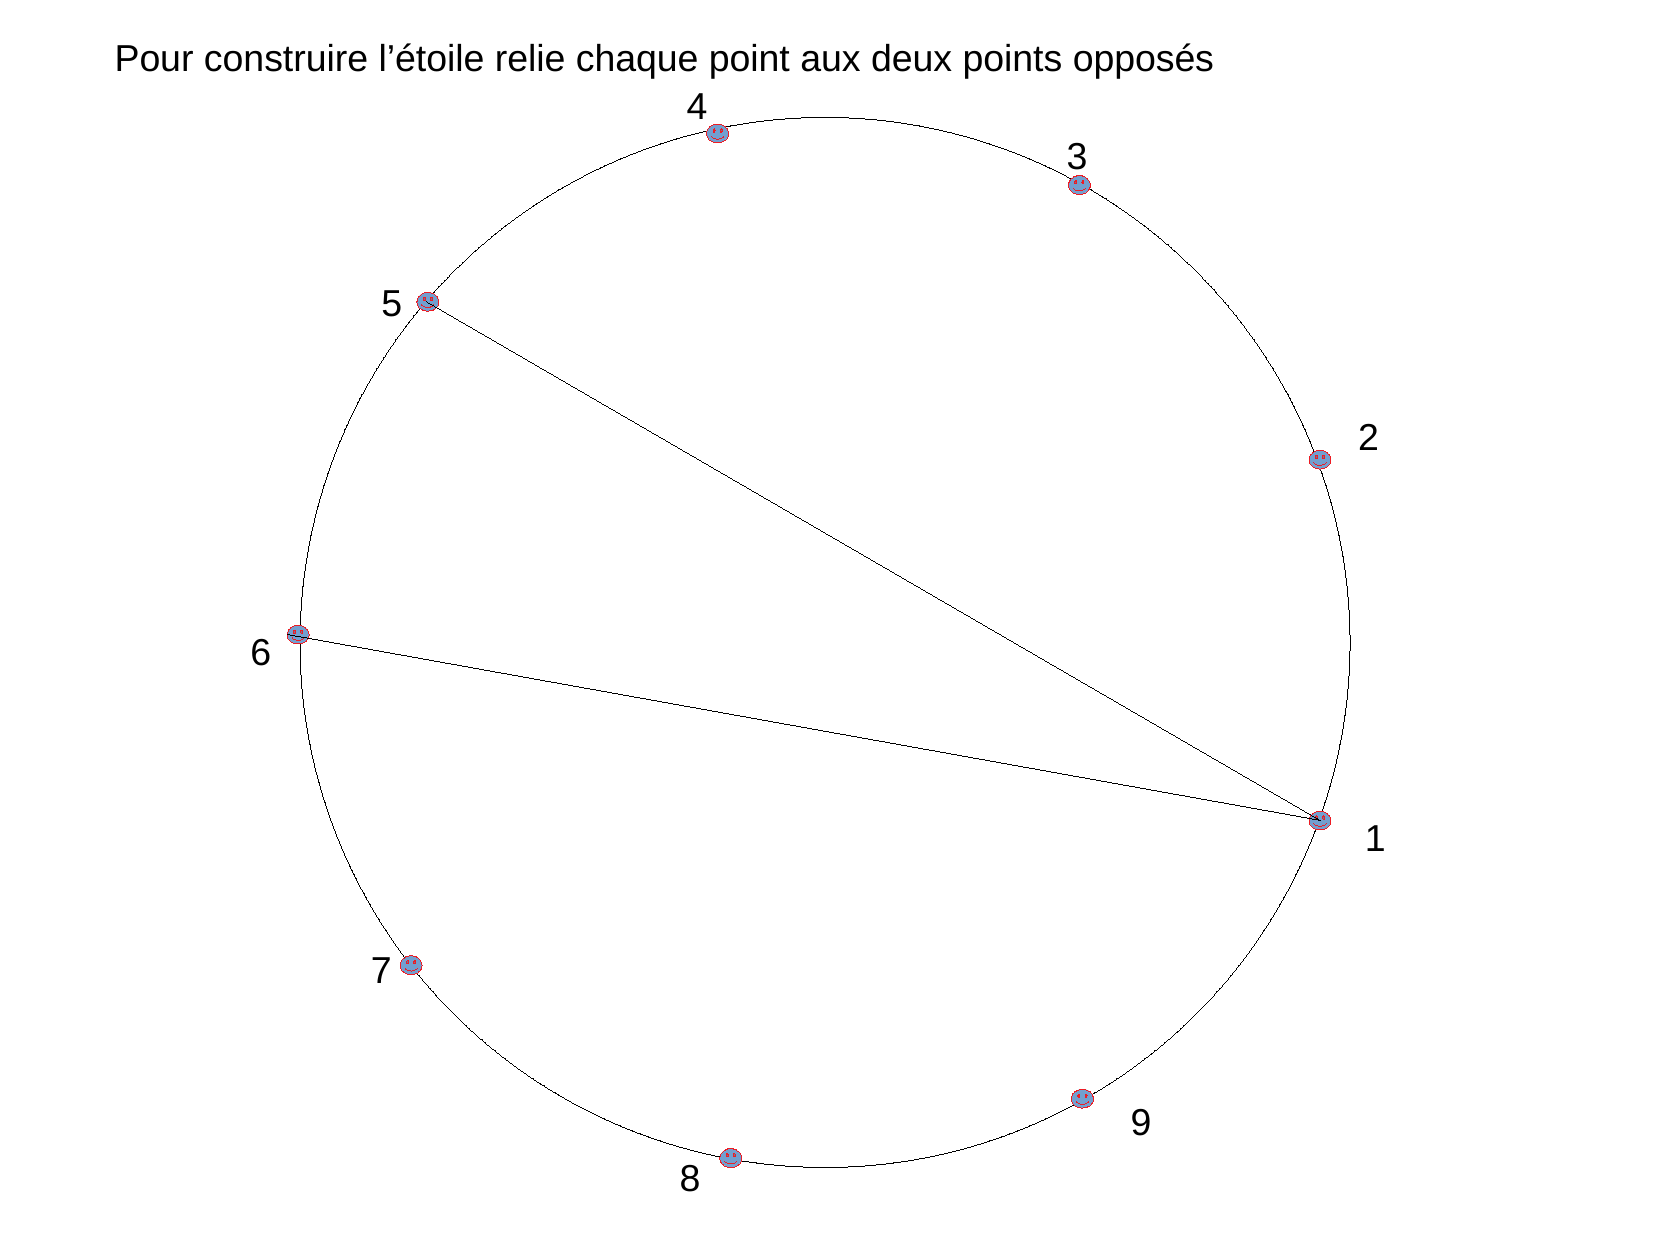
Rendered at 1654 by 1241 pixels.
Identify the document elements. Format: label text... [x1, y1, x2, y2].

text_box [1068, 185, 1091, 195]
text_box 6 [235, 623, 281, 681]
text_box 1 [1350, 810, 1383, 867]
text_box [416, 292, 439, 312]
text_box 9 [1116, 1093, 1146, 1151]
text_box 5 [366, 275, 410, 333]
text_box [1071, 1089, 1094, 1109]
text_box [1309, 450, 1331, 470]
text_box 2 [1343, 408, 1377, 466]
text_box 3 [1051, 128, 1109, 185]
text_box 4 [671, 93, 707, 135]
text_box 8 [665, 1150, 695, 1208]
text_box [719, 1148, 742, 1168]
text_box [287, 625, 310, 644]
text_box [706, 124, 729, 143]
text_box 7 [356, 942, 386, 1000]
text_box Pour construire l’étoile relie chaque point aux deux points opposés [99, 30, 1241, 93]
text_box [400, 955, 423, 975]
text_box [1309, 811, 1331, 830]
